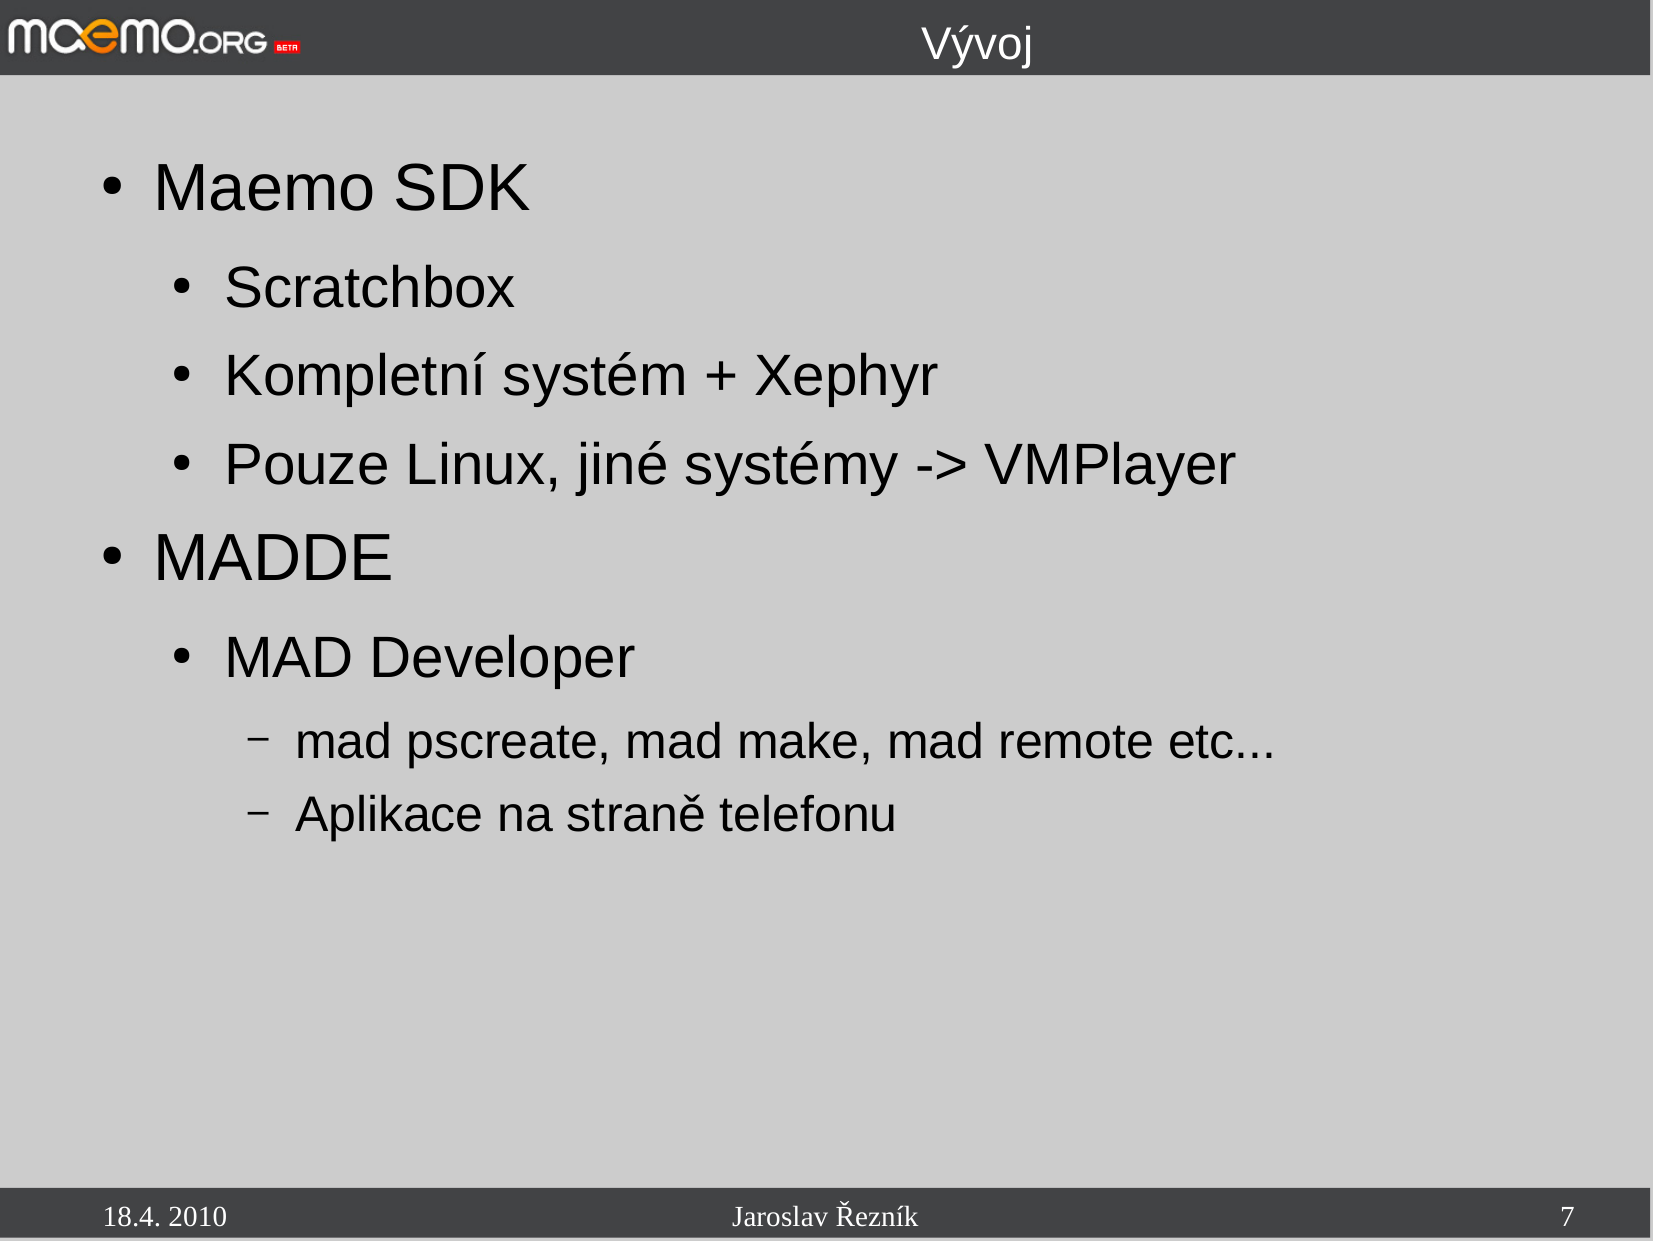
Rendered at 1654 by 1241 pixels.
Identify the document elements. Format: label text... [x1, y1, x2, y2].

list Maemo SDK Scratchbox Kompletní systém + Xephyr Pouze Linux, jiné systémy -> VMPlayer MADDE MAD Developer mad pscreate, mad make, mad remote etc... Aplikace na straně telefonu [82, 150, 1571, 1095]
title Vývoj [379, 17, 1576, 70]
picture [0, 0, 317, 64]
